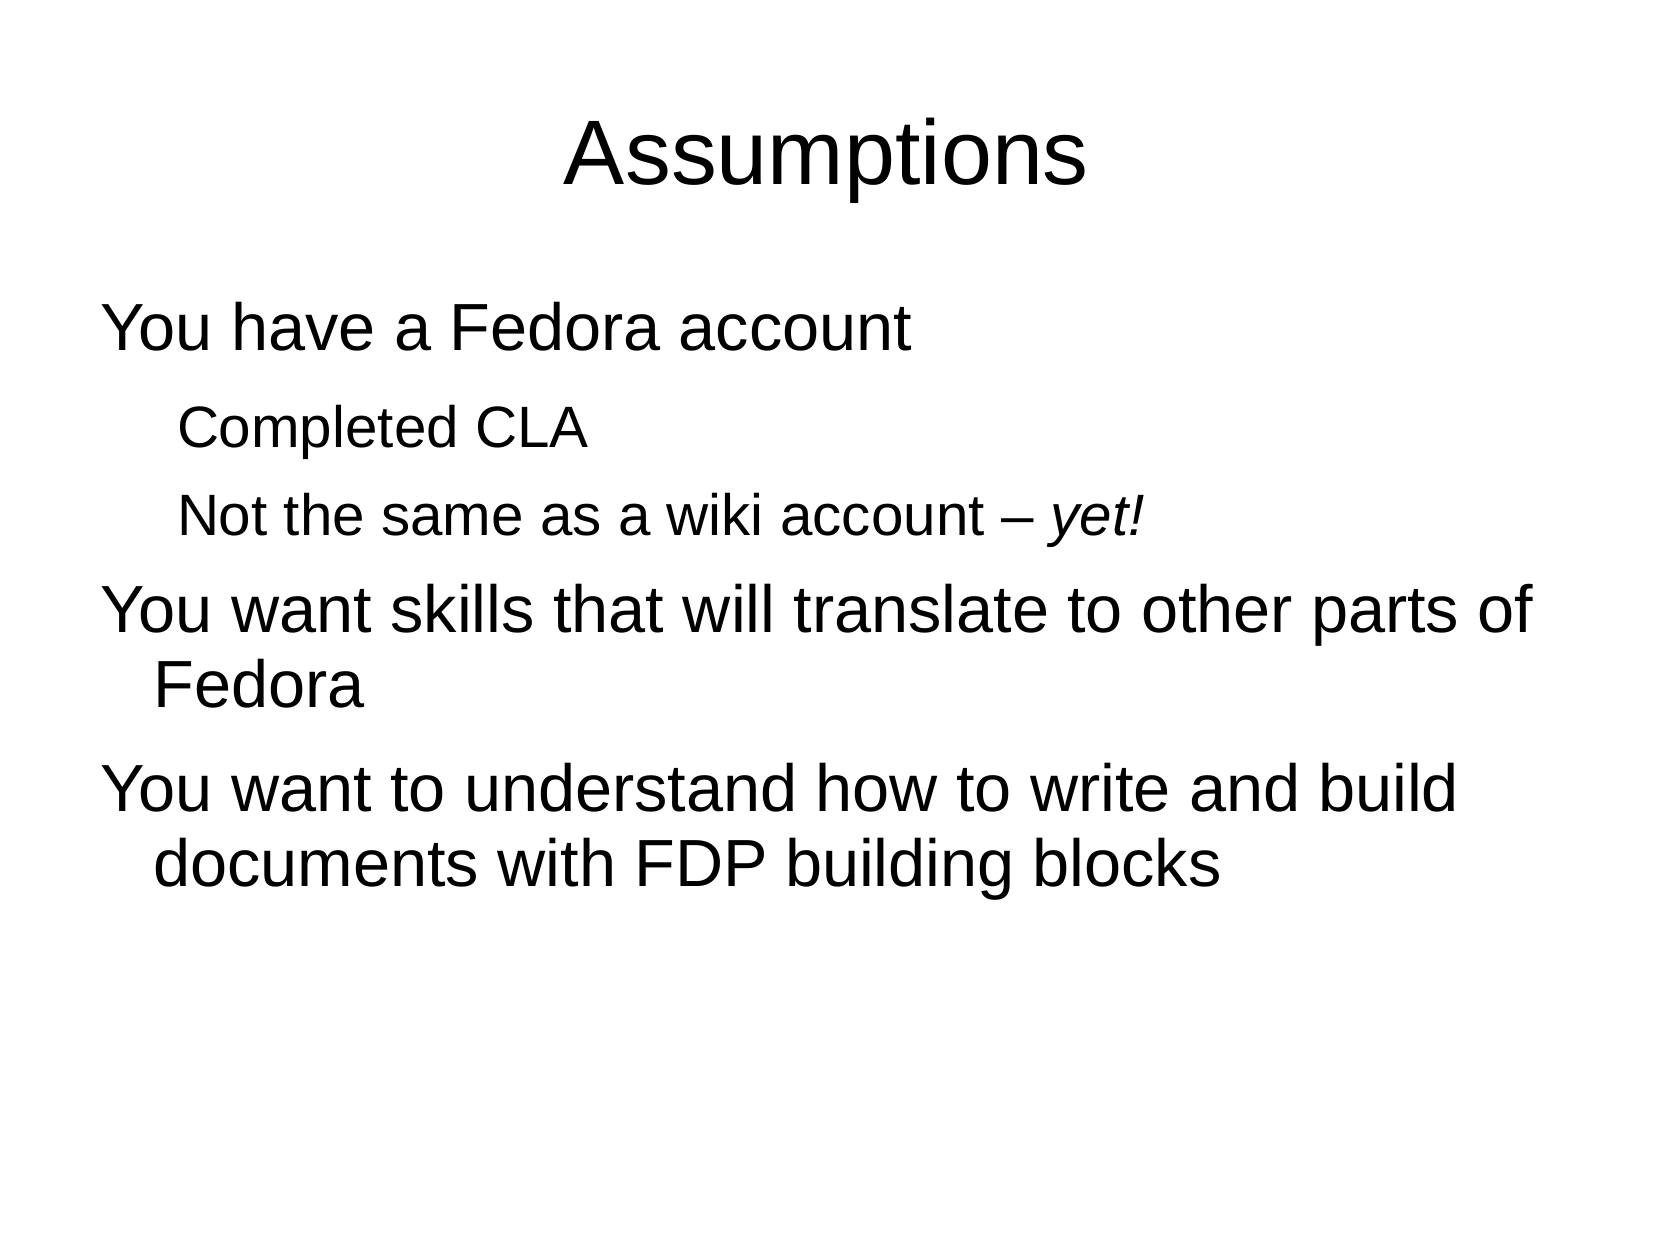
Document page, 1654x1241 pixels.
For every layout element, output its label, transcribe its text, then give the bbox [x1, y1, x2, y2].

title Assumptions [82, 49, 1571, 257]
list You have a Fedora account Completed CLA Not the same as a wiki account – yet! You want skills that will translate to other parts of Fedora You want to understand how to write and build documents with FDP building blocks [82, 290, 1571, 1109]
